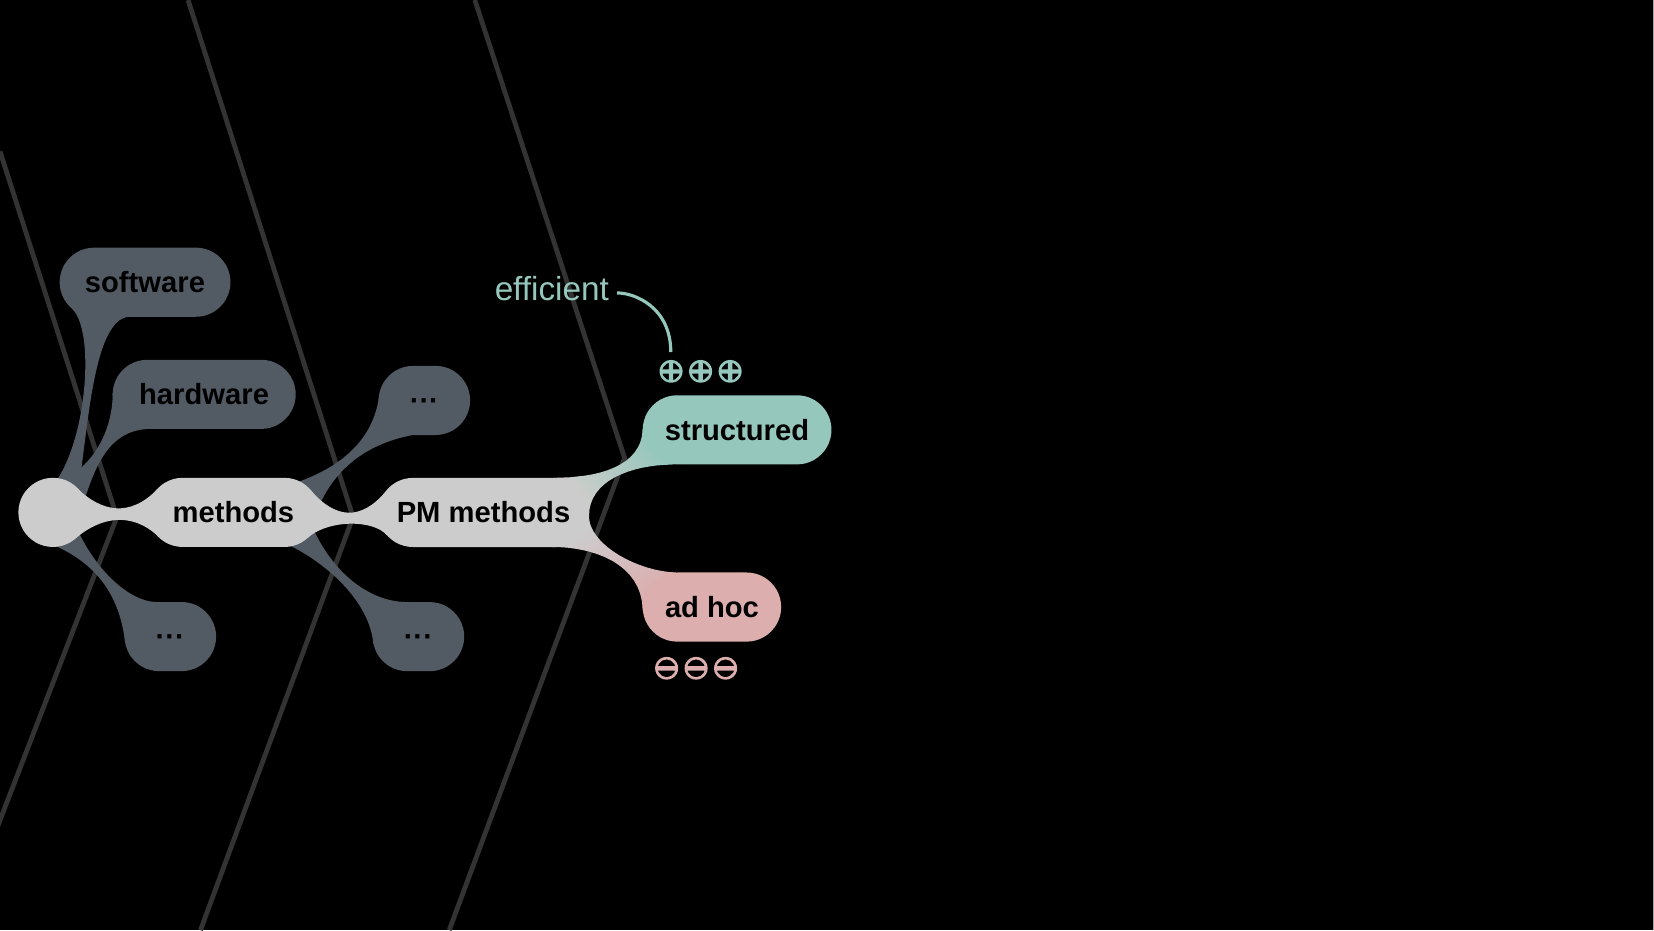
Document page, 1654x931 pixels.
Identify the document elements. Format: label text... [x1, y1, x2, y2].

text_box hardware [112, 359, 296, 429]
text_box [18, 311, 158, 635]
text_box [659, 359, 683, 383]
text_box [689, 359, 713, 383]
text_box [714, 656, 738, 680]
text_box methods [148, 477, 309, 547]
text_box [718, 359, 742, 383]
text_box structured [642, 395, 832, 465]
text_box ad hoc [642, 572, 782, 642]
text_box [555, 513, 671, 602]
text_box ··· [124, 602, 217, 672]
text_box [292, 402, 413, 635]
text_box ··· [378, 365, 471, 436]
text_box [684, 656, 708, 680]
text_box ··· [372, 602, 465, 672]
text_box software [59, 247, 231, 317]
text_box efficient [480, 263, 624, 316]
text_box [557, 435, 672, 512]
text_box PM methods [385, 477, 590, 548]
text_box [655, 656, 679, 680]
